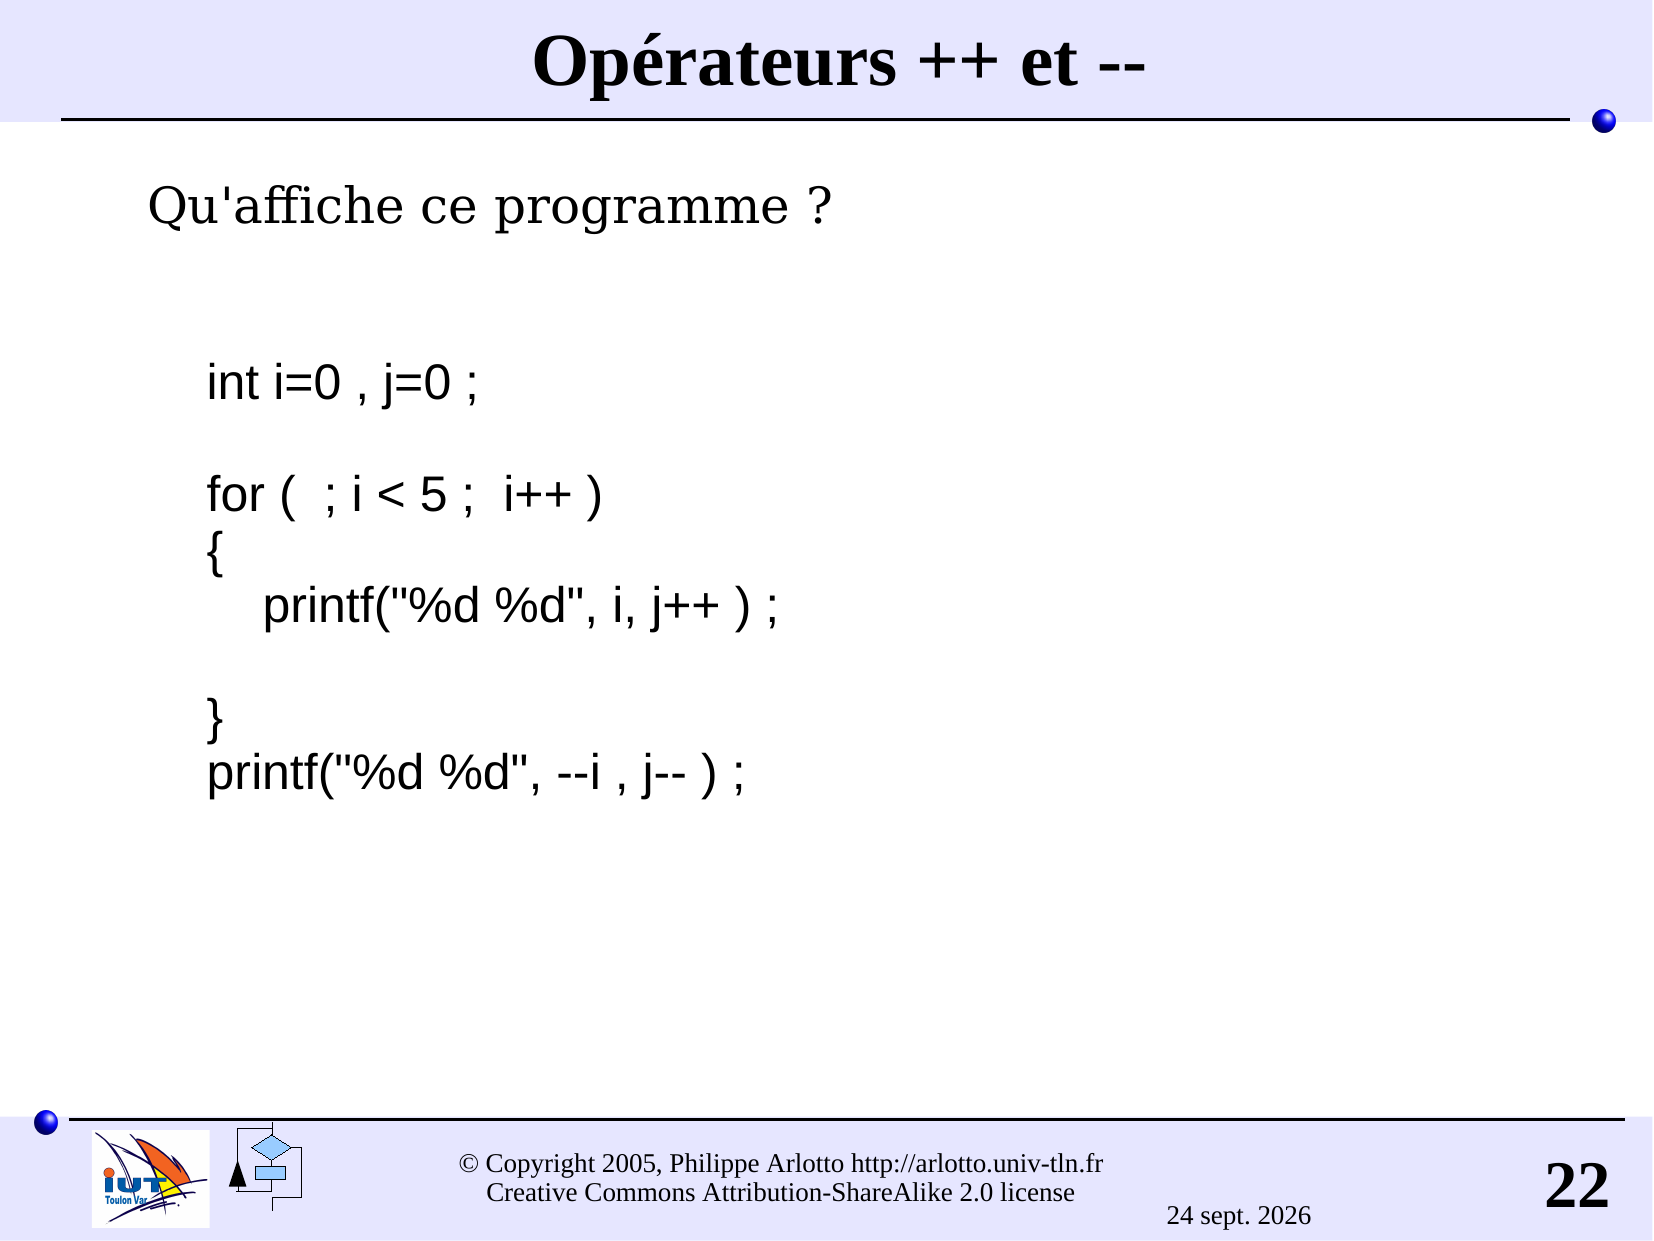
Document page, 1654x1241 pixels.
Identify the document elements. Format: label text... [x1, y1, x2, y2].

text_box int i=0 , j=0 ; for ( ; i < 5 ; i++ ) { printf("%d %d", i, j++ ) ; } printf("%d %d", --i , j-- ) ; [206, 354, 1329, 857]
text_box Qu'affiche ce programme ? [147, 177, 836, 236]
title Opérateurs ++ et -- [95, 14, 1585, 107]
